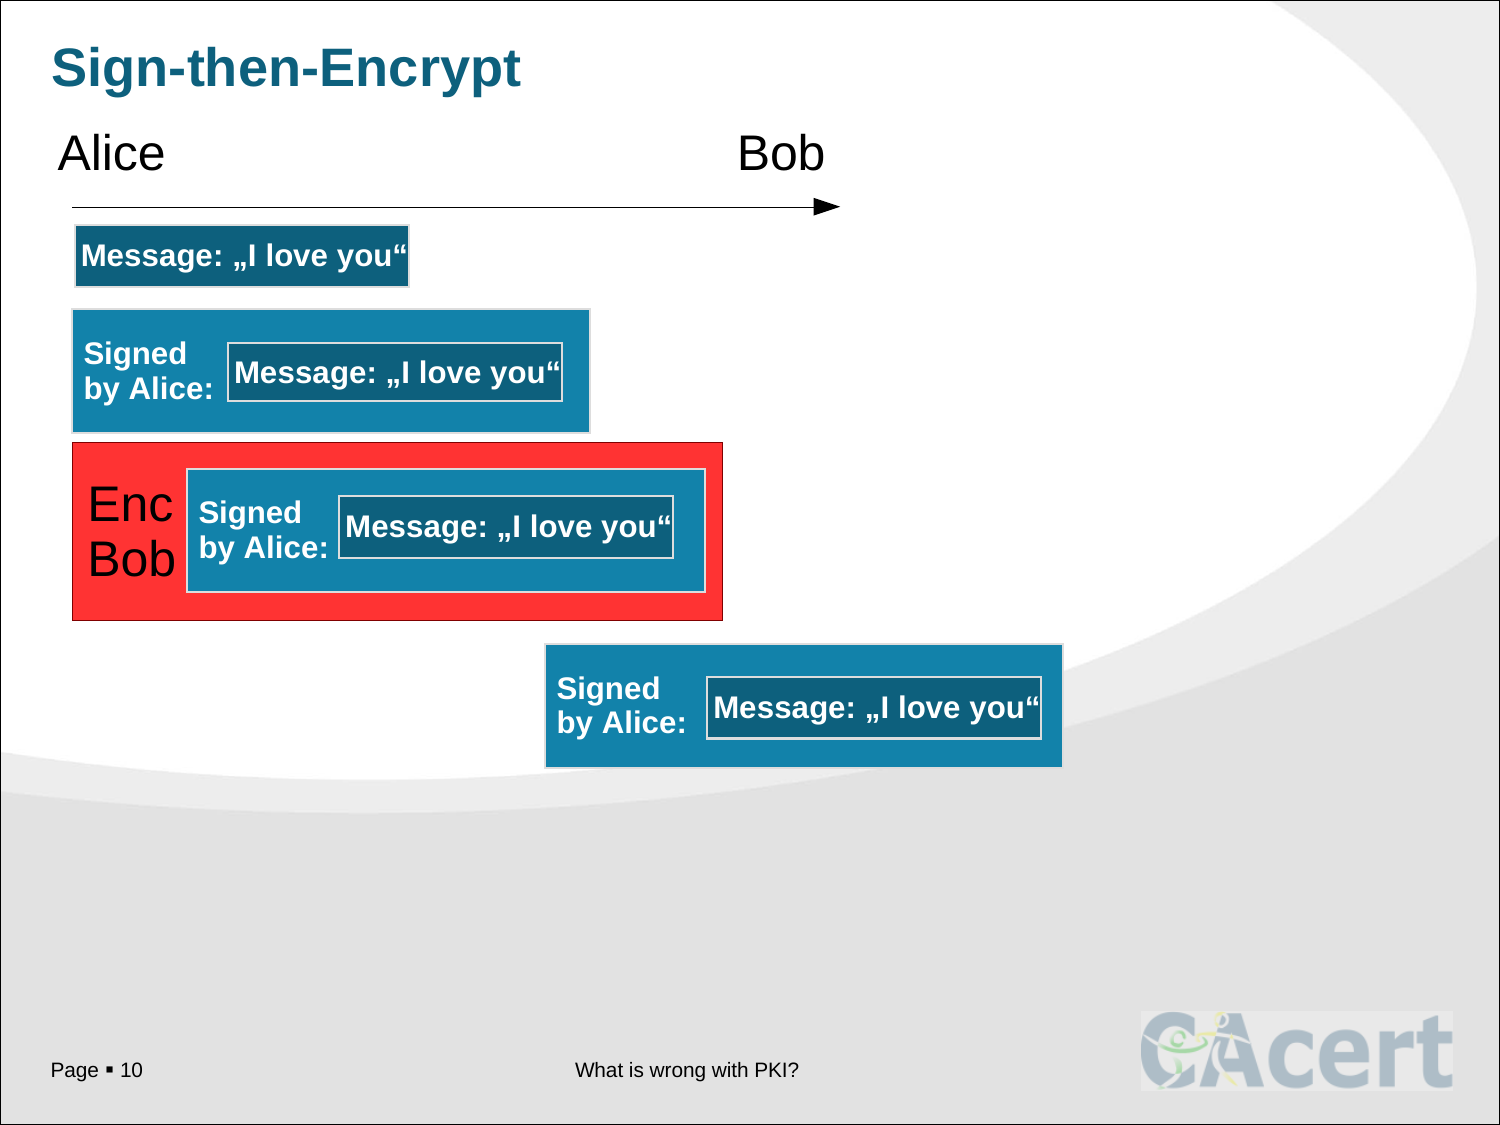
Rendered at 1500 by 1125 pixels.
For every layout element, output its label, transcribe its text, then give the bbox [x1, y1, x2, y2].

text_box Signed by Alice: [544, 643, 1063, 768]
title Sign-then-Encrypt [51, 19, 1450, 118]
text_box Message: „I love you“ [228, 343, 563, 402]
text_box Message: „I love you“ [707, 676, 1042, 739]
picture [1, 1, 1499, 1124]
text_box Message: „I love you“ [339, 496, 674, 558]
text_box Enc Bob [72, 442, 723, 621]
text_box Alice [42, 118, 398, 189]
text_box Bob [722, 118, 870, 189]
text_box Message: „I love you“ [74, 225, 409, 287]
text_box Signed by Alice: [71, 309, 590, 434]
text_box Signed by Alice: [186, 468, 705, 593]
